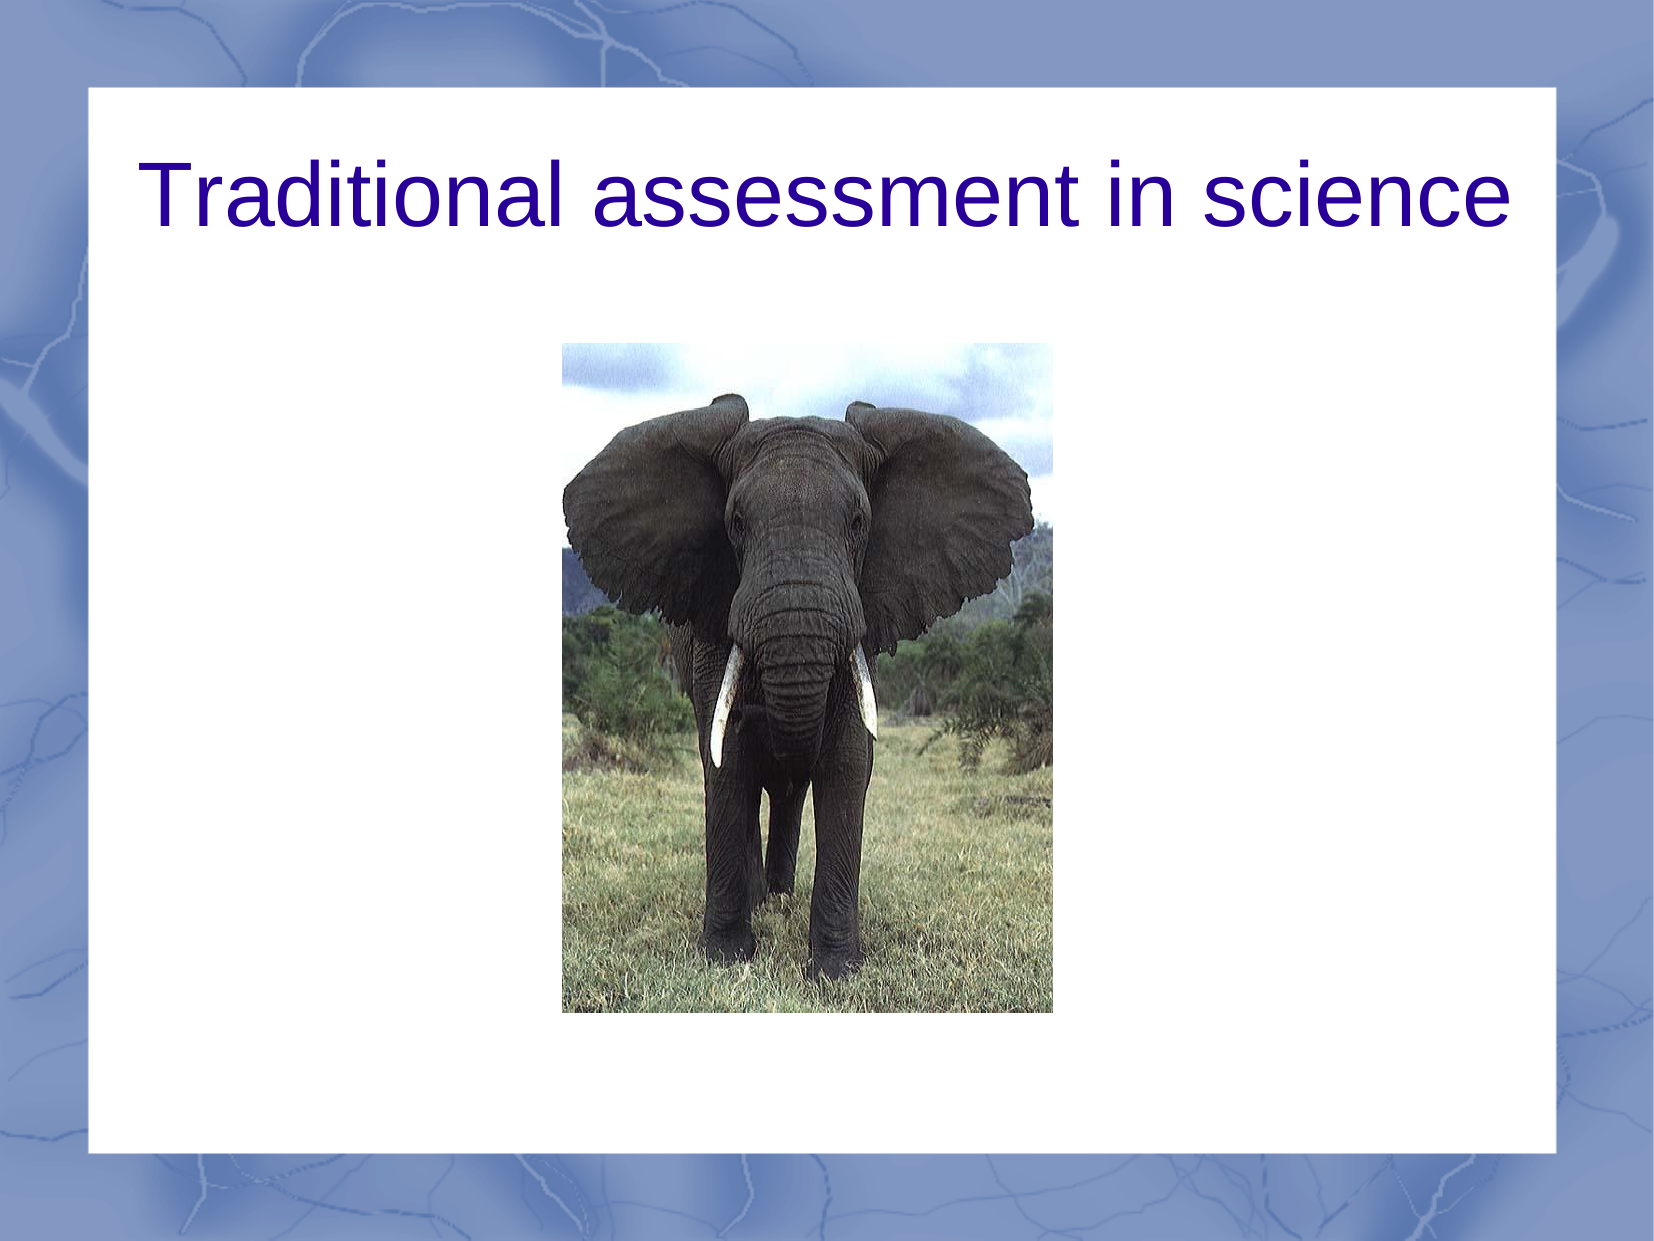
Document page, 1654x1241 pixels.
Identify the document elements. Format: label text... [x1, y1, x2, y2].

picture [0, 0, 1654, 1241]
title Traditional assessment in science [118, 90, 1536, 298]
